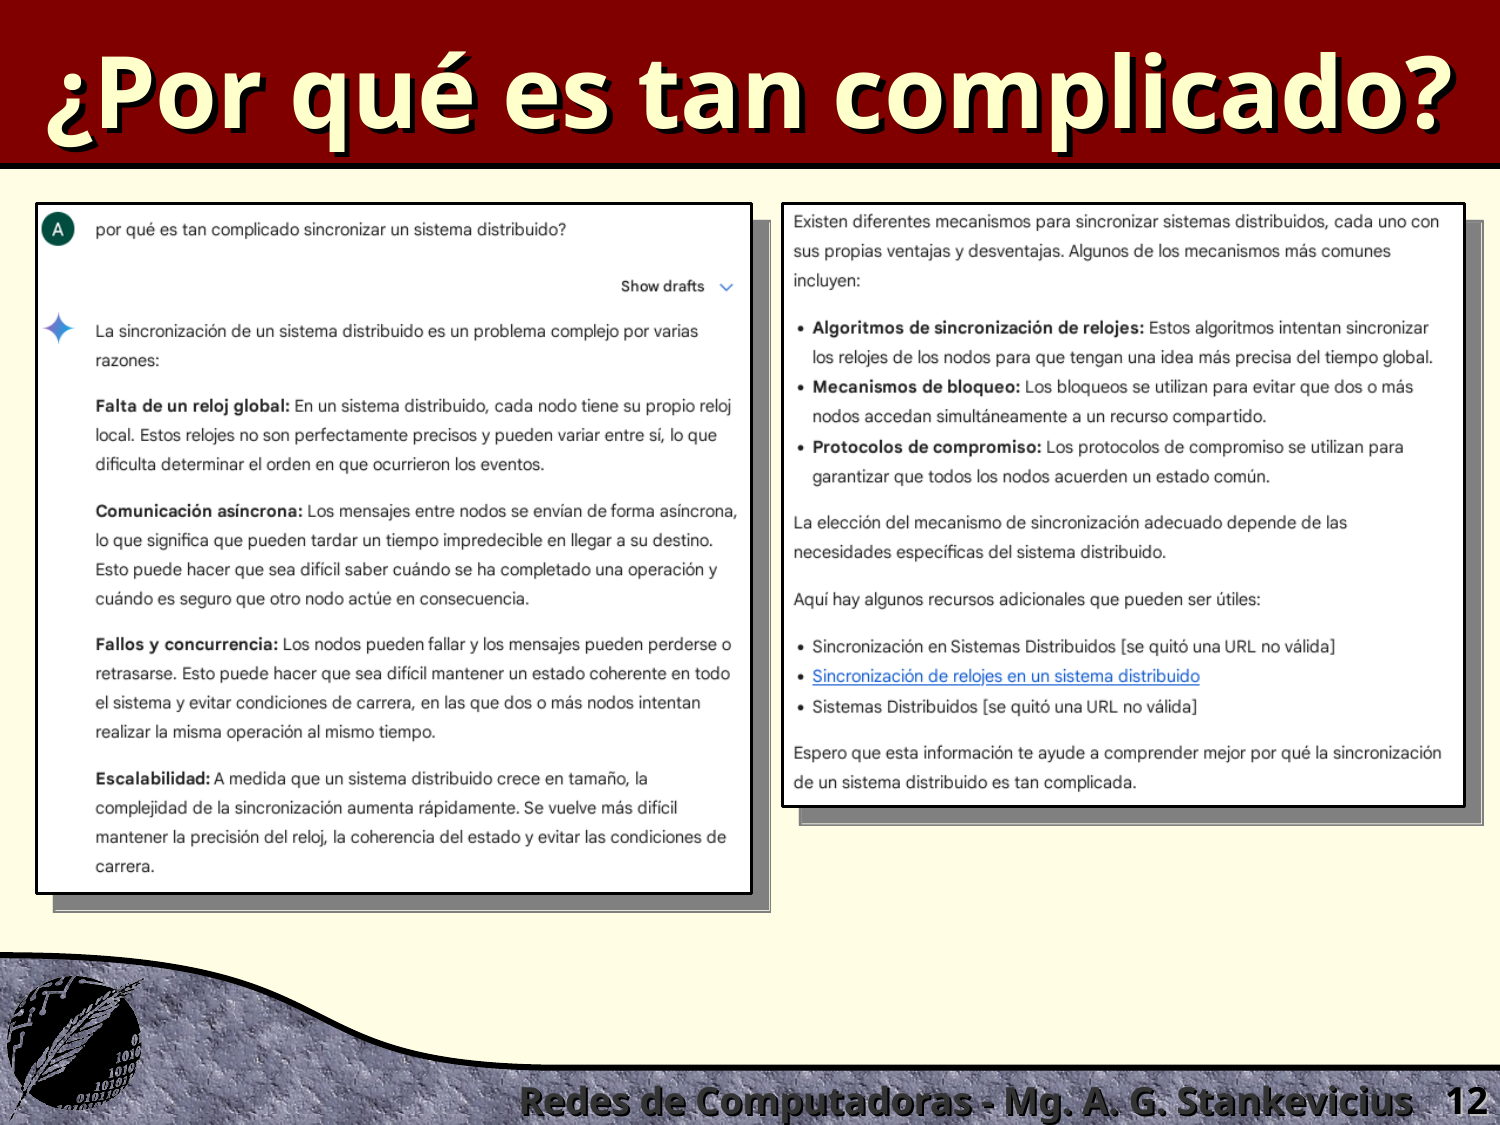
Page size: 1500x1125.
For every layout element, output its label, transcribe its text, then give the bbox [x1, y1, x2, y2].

picture [37, 205, 751, 893]
picture [790, 1100, 795, 1110]
picture [783, 205, 1463, 806]
picture [0, 959, 1500, 1125]
picture [1047, 1100, 1054, 1110]
title ¿Por qué es tan complicado? [15, 5, 1485, 160]
